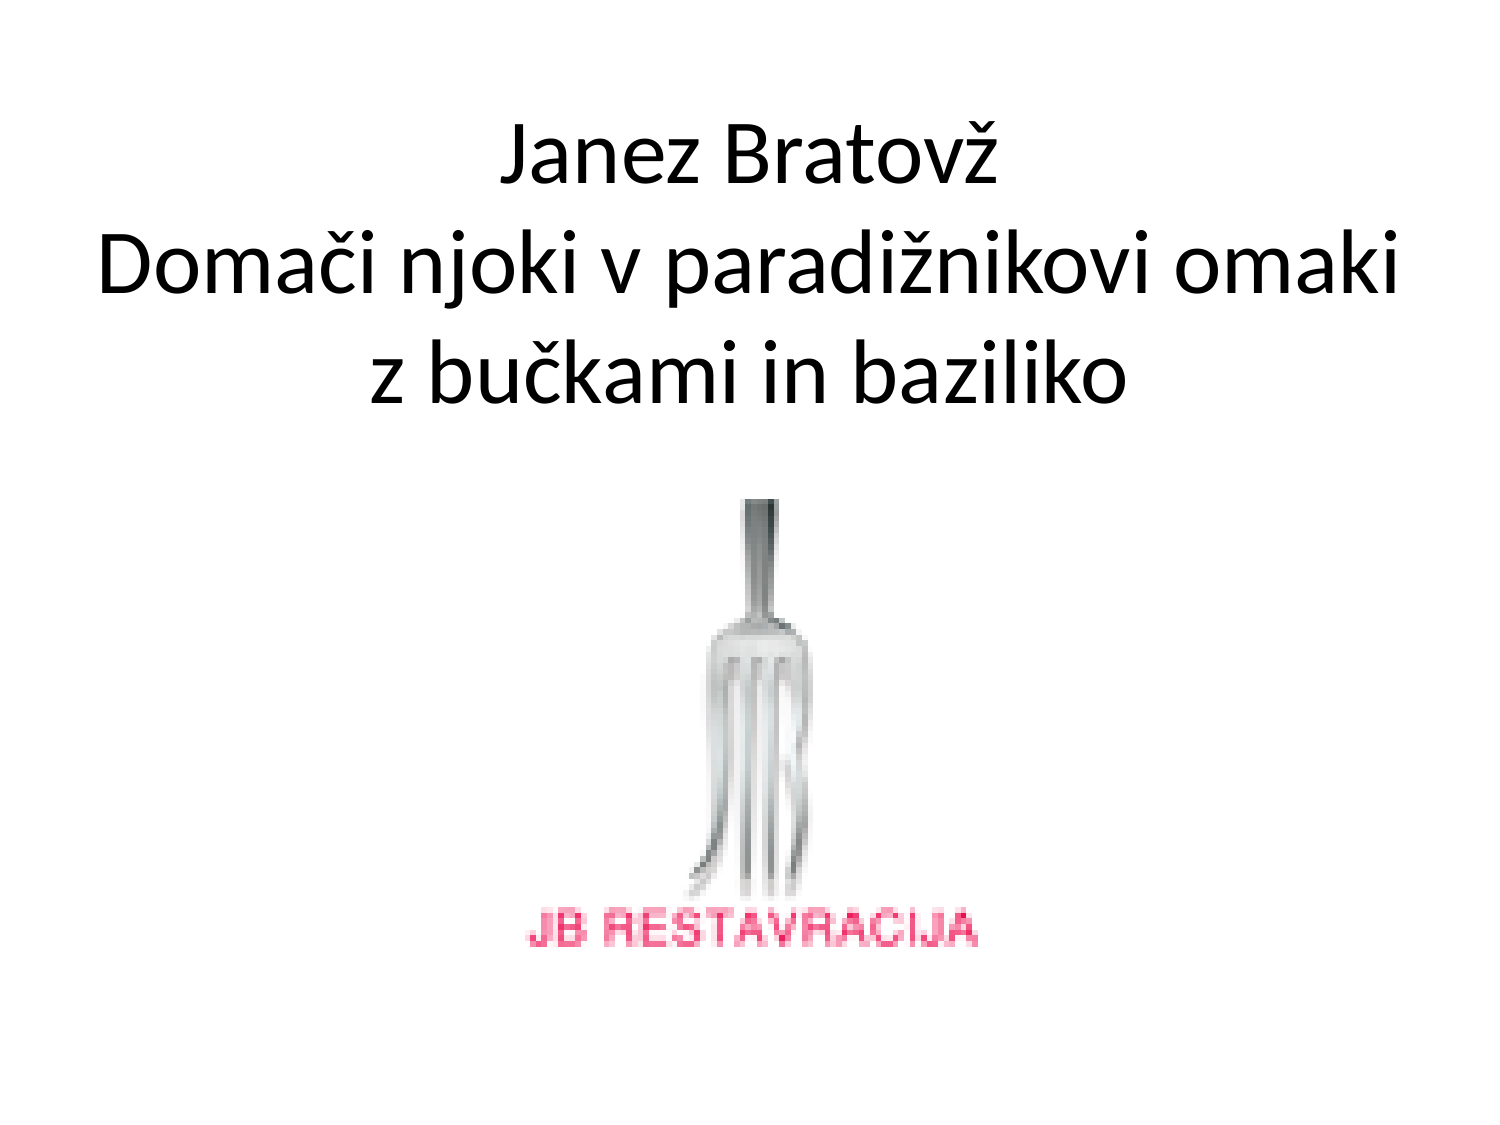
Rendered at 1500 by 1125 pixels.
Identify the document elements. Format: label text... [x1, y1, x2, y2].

title Janez Bratovž Domači njoki v paradižnikovi omaki z bučkami in baziliko [75, 45, 1426, 469]
picture [525, 500, 978, 953]
